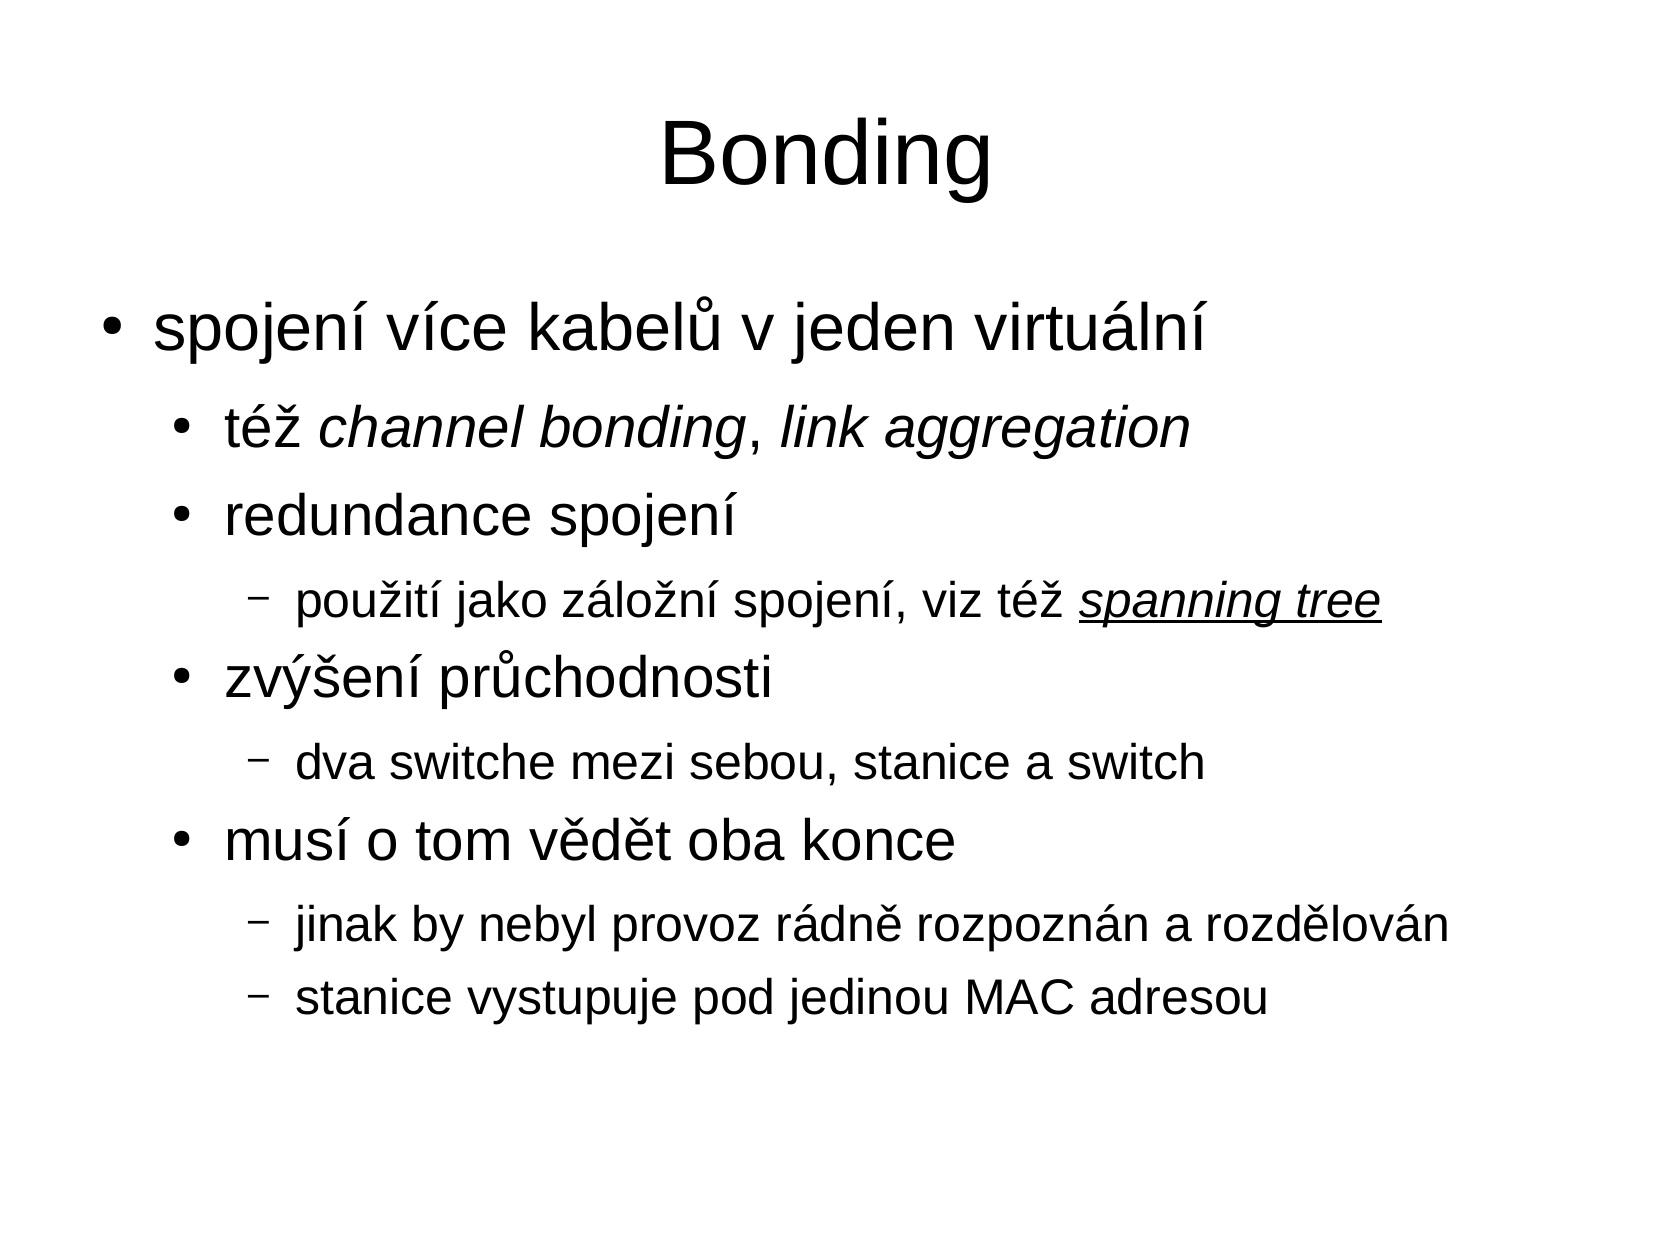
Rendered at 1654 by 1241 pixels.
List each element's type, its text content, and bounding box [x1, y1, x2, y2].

title Bonding [82, 49, 1571, 257]
list spojení více kabelů v jeden virtuální též channel bonding, link aggregation redundance spojení použití jako záložní spojení, viz též spanning tree zvýšení průchodnosti dva switche mezi sebou, stanice a switch musí o tom vědět oba konce jinak by nebyl provoz rádně rozpoznán a rozdělován stanice vystupuje pod jedinou MAC adresou [82, 290, 1571, 1182]
